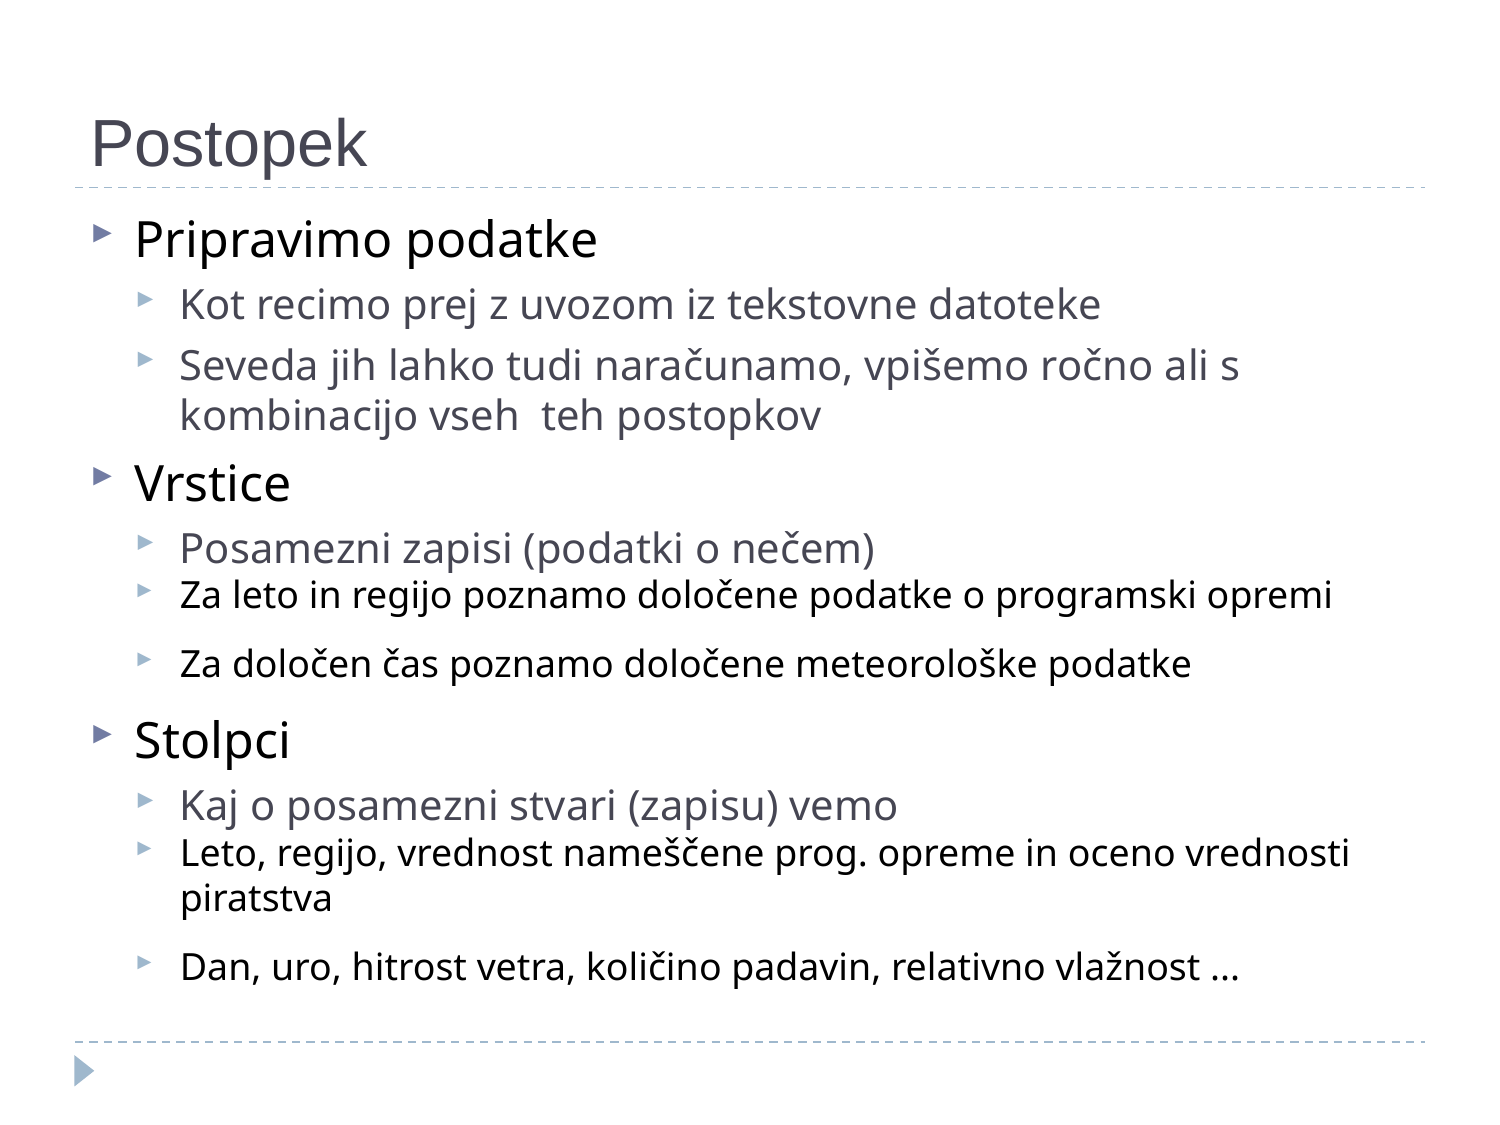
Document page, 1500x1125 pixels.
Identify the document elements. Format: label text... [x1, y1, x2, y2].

title Postopek [75, 24, 1425, 188]
list Pripravimo podatke Kot recimo prej z uvozom iz tekstovne datoteke Seveda jih lahko tudi naračunamo, vpišemo ročno ali s kombinacijo vseh teh postopkov Vrstice Posamezni zapisi (podatki o nečem) Za leto in regijo poznamo določene podatke o programski opremi Za določen čas poznamo določene meteorološke podatke Stolpci Kaj o posamezni stvari (zapisu) vemo Leto, regijo, vrednost nameščene prog. opreme in oceno vrednosti piratstva Dan, uro, hitrost vetra, količino padavin, relativno vlažnost ... [75, 200, 1425, 1006]
